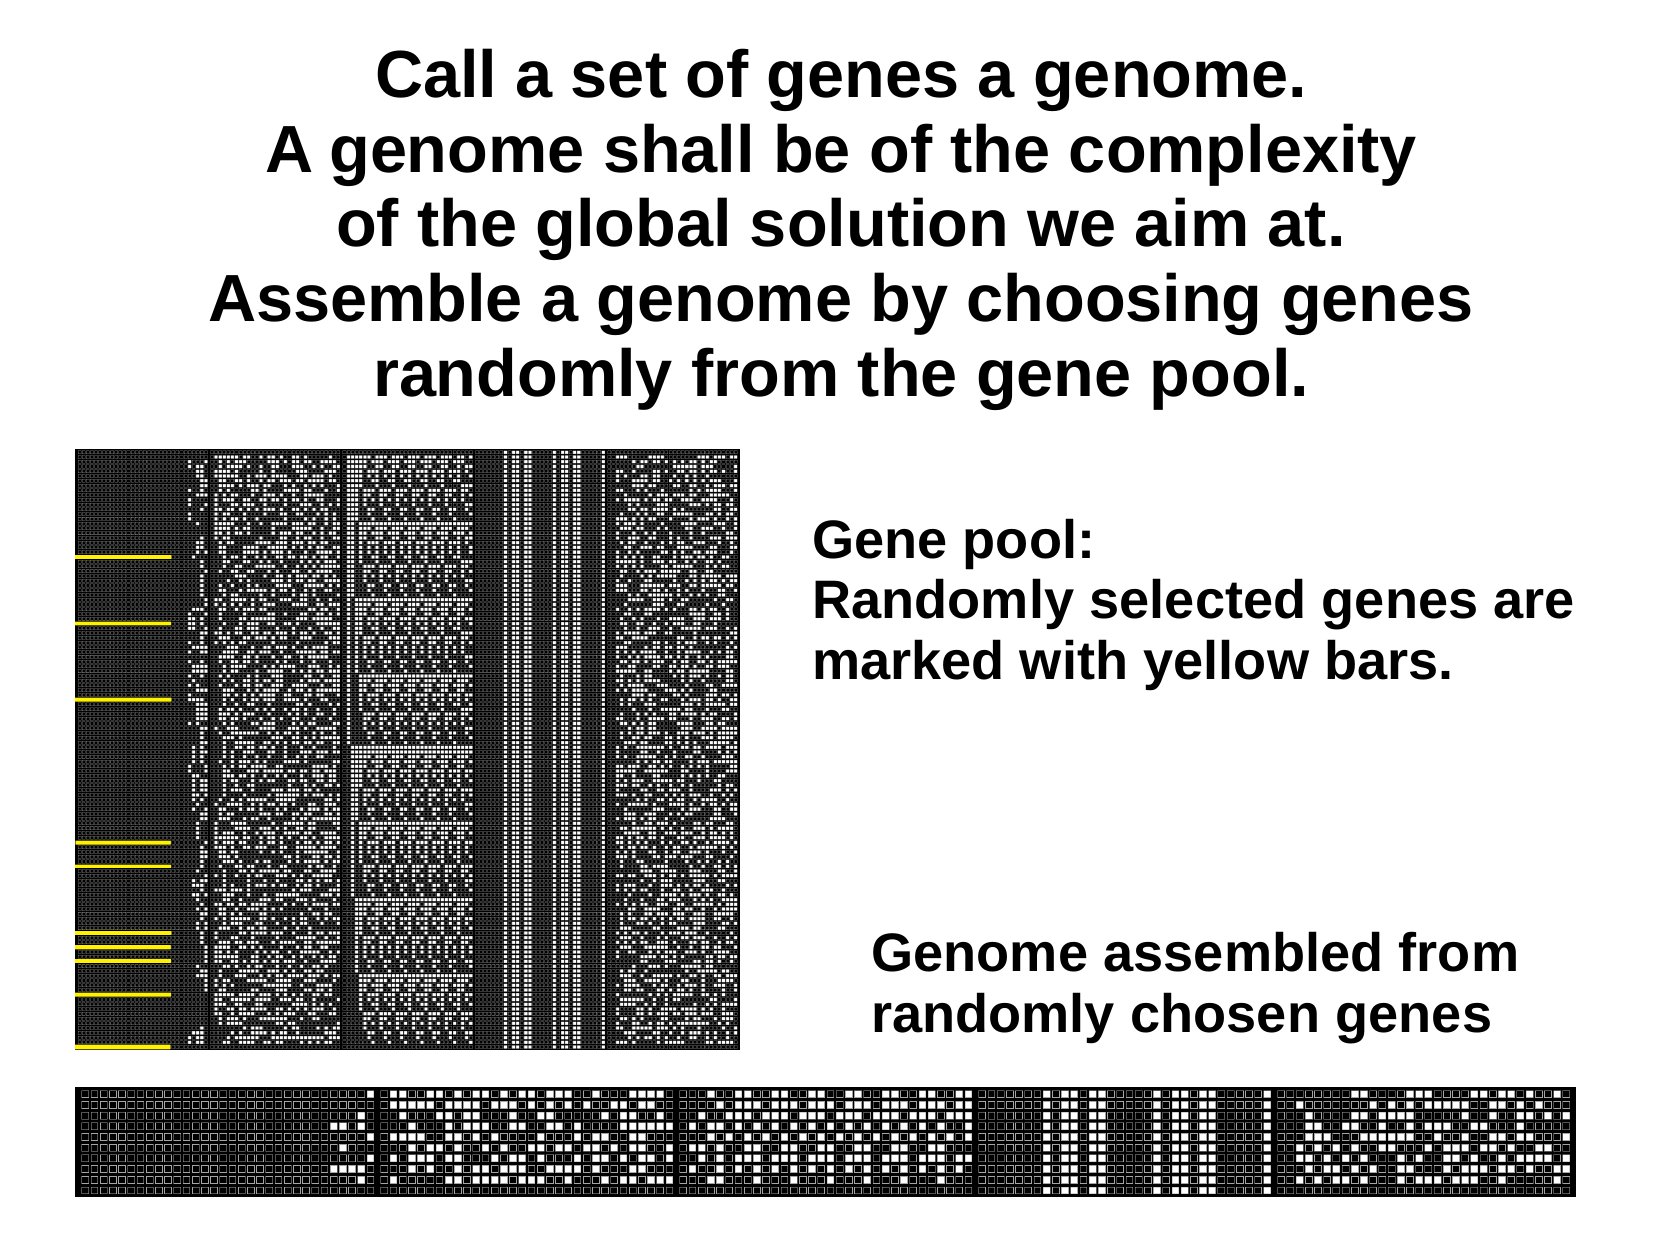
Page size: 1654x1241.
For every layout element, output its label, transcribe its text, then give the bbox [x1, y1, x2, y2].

text_box Genome assembled from randomly chosen genes [856, 915, 1595, 1063]
picture [75, 1087, 1576, 1197]
picture [75, 449, 740, 1051]
text_box Gene pool: Randomly selected genes are marked with yellow bars. [797, 501, 1625, 703]
text_box Call a set of genes a genome. A genome shall be of the complexity of the global solution we aim at. Assemble a genome by choosing genes randomly from the gene pool. [29, 29, 1654, 419]
